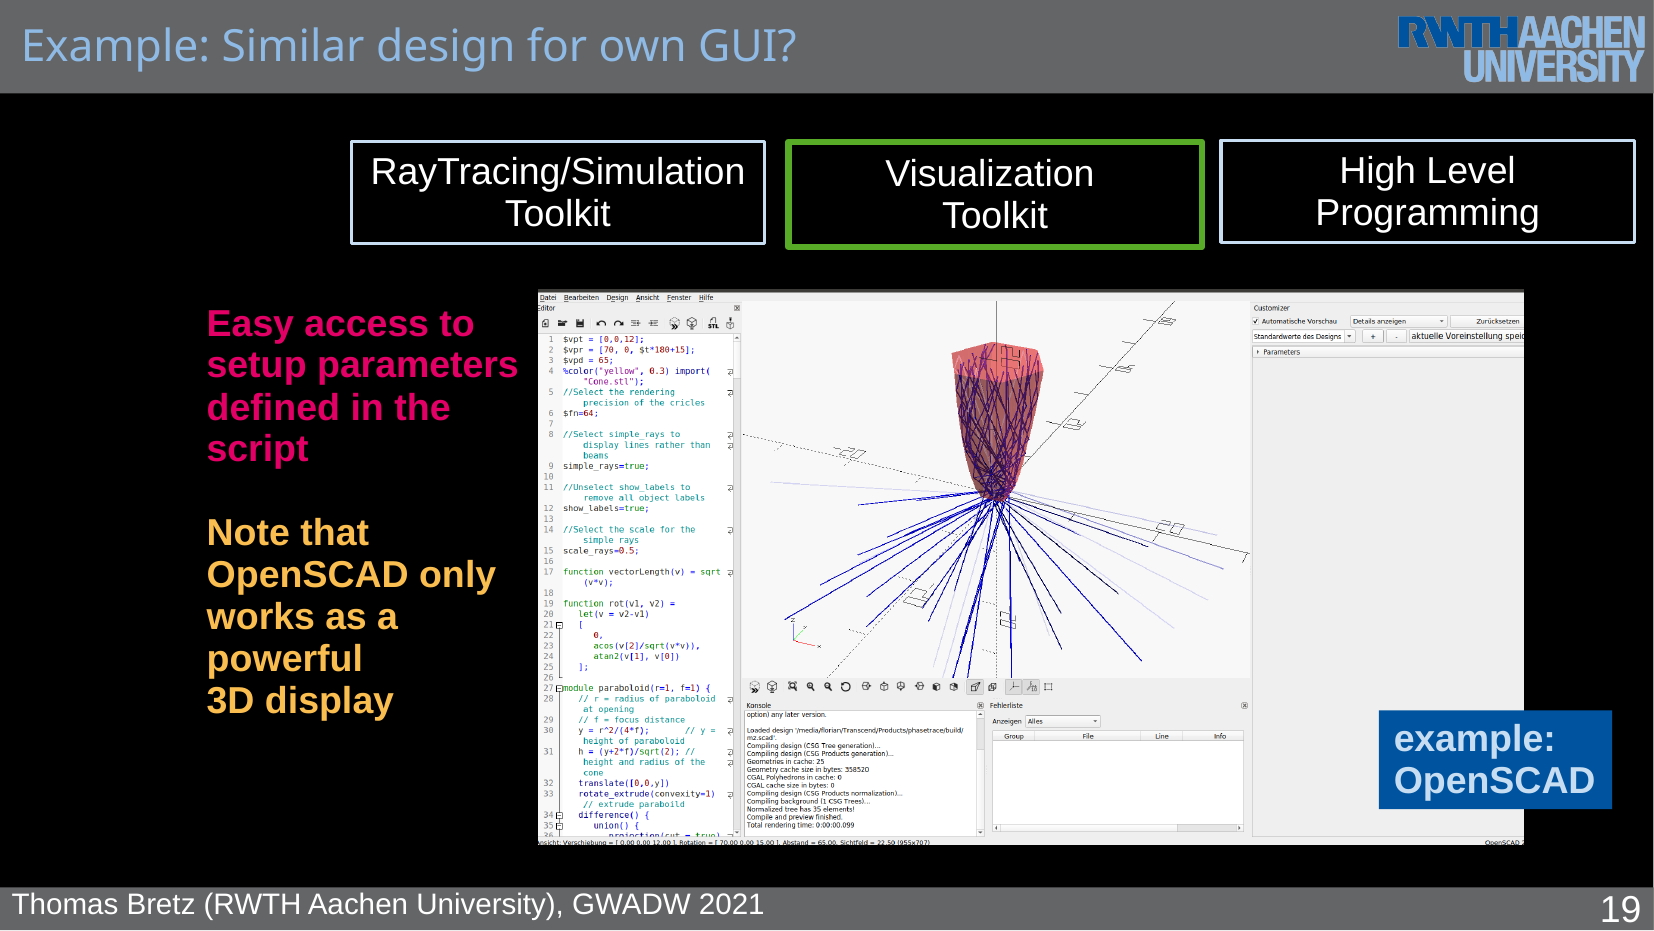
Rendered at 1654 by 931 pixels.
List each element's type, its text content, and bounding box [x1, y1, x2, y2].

text_box Easy access to setup parameters defined in the script Note that OpenSCAD only works as a powerful 3D display [191, 294, 559, 730]
text_box High Level Programming [1220, 140, 1635, 243]
text_box Visualization Toolkit [788, 141, 1202, 247]
picture [1363, 0, 1654, 113]
text_box RayTracing/Simulation Toolkit [351, 141, 765, 244]
title Example: Similar design for own GUI? [20, 7, 1510, 82]
text_box example: OpenSCAD [1378, 710, 1613, 810]
picture [538, 289, 1524, 845]
